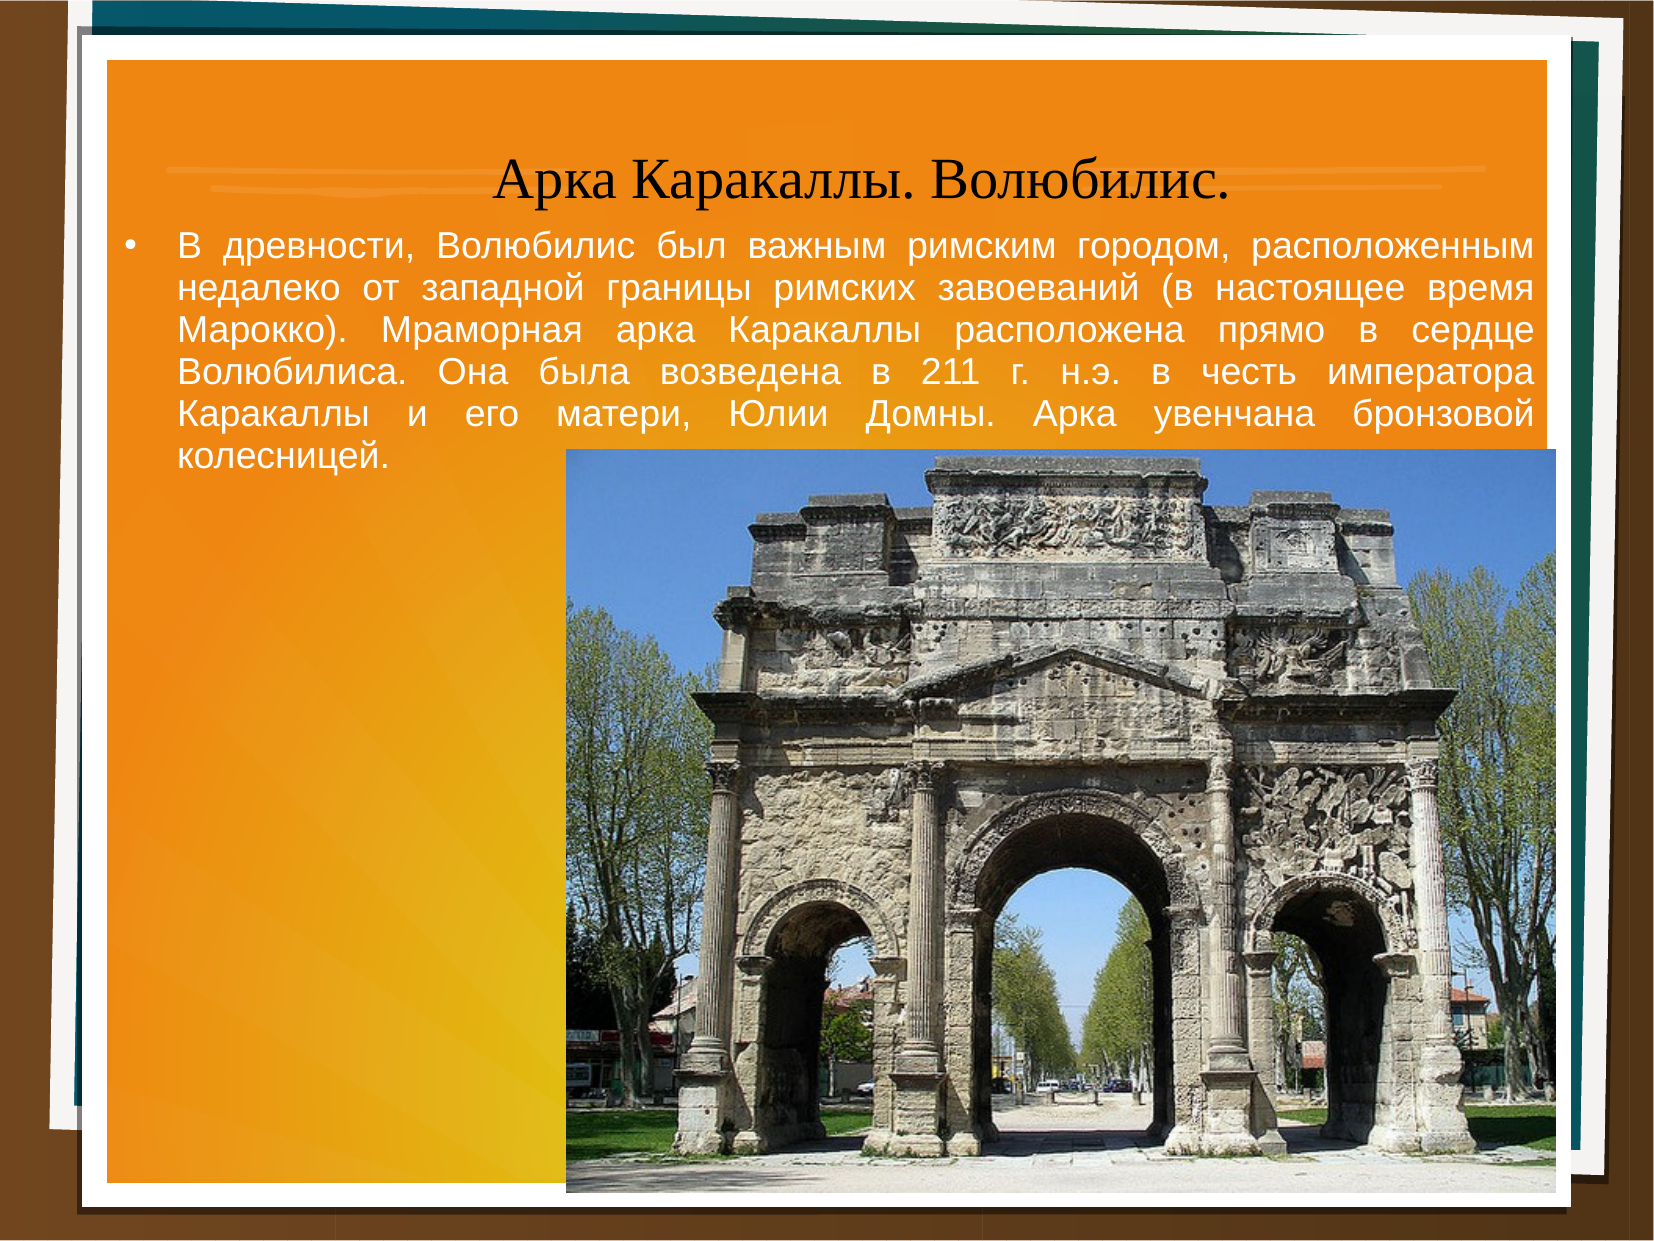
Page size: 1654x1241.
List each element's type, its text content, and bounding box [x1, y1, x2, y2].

picture [566, 449, 1556, 1193]
list В древности, Волюбилис был важным римским городом, расположенным недалеко от западной границы римских завоеваний (в настоящее время Марокко). Мраморная арка Каракаллы расположена прямо в сердце Волюбилиса. Она была возведена в 211 г. н.э. в честь императора Каракаллы и его матери, Юлии Домны. Арка увенчана бронзовой колесницей. [106, 224, 1536, 511]
title Арка Каракаллы. Волюбилис. [129, 129, 1595, 229]
